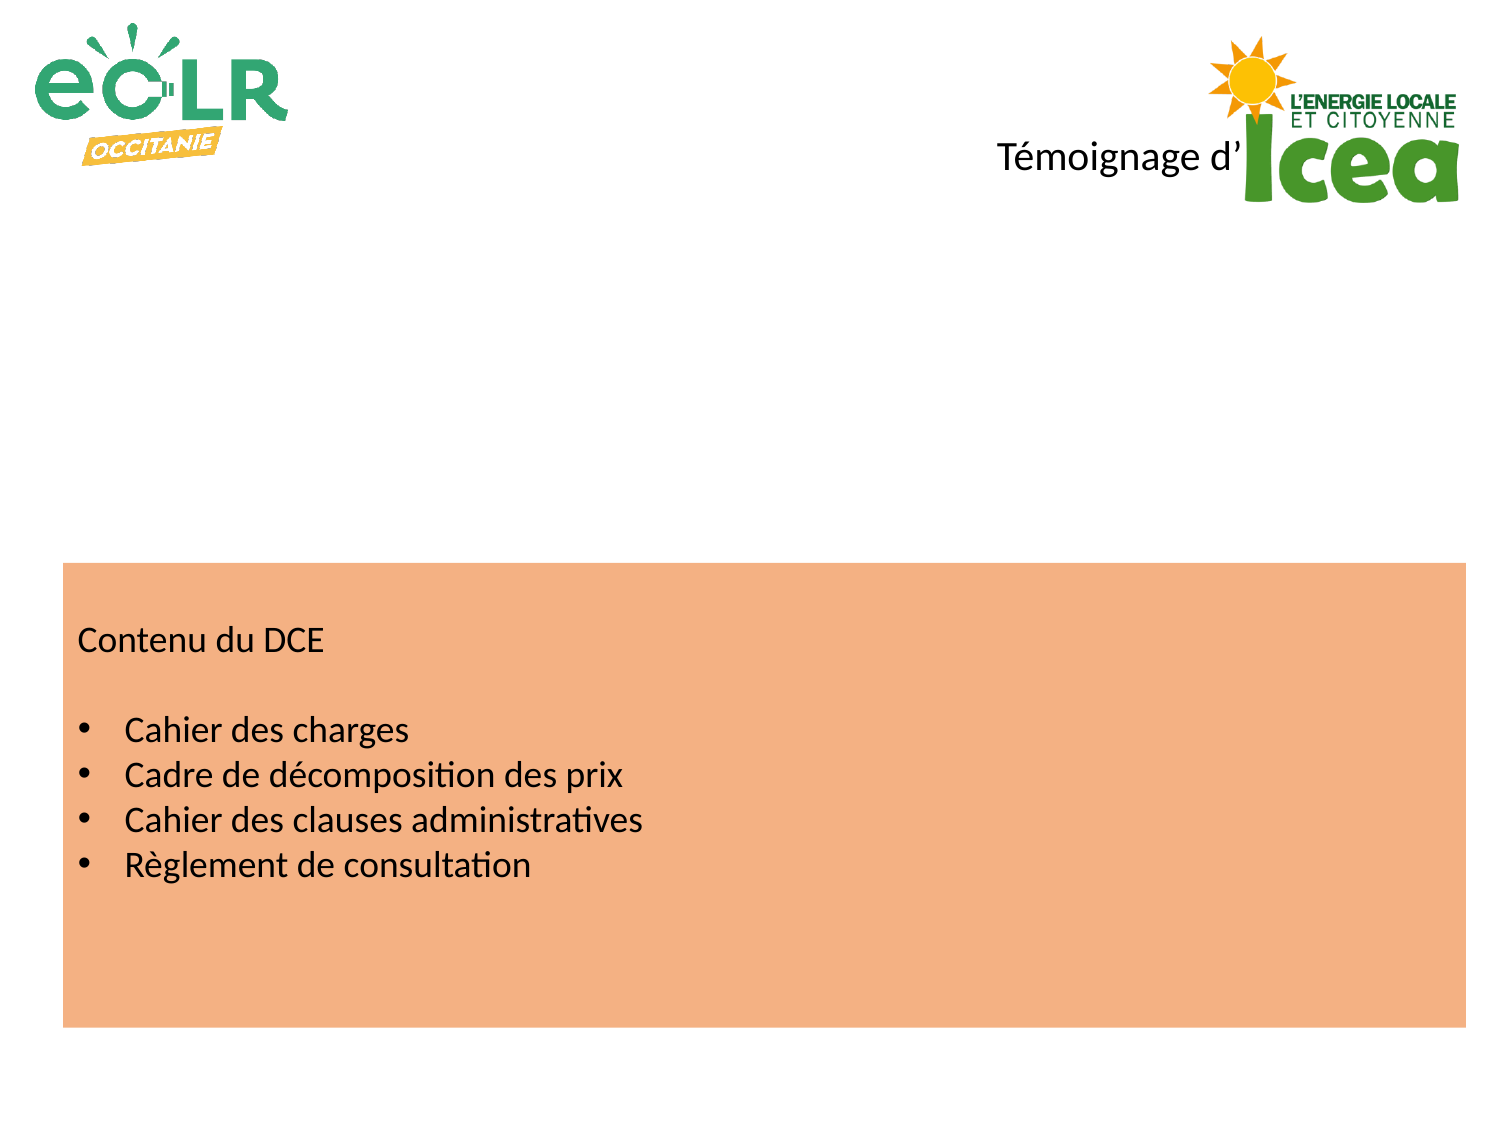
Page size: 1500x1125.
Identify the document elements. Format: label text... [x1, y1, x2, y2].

picture [1208, 36, 1459, 203]
text_box Contenu du DCE Cahier des charges Cadre de décomposition des prix Cahier des clauses administratives Règlement de consultation [63, 562, 1466, 1028]
picture [35, 23, 288, 166]
